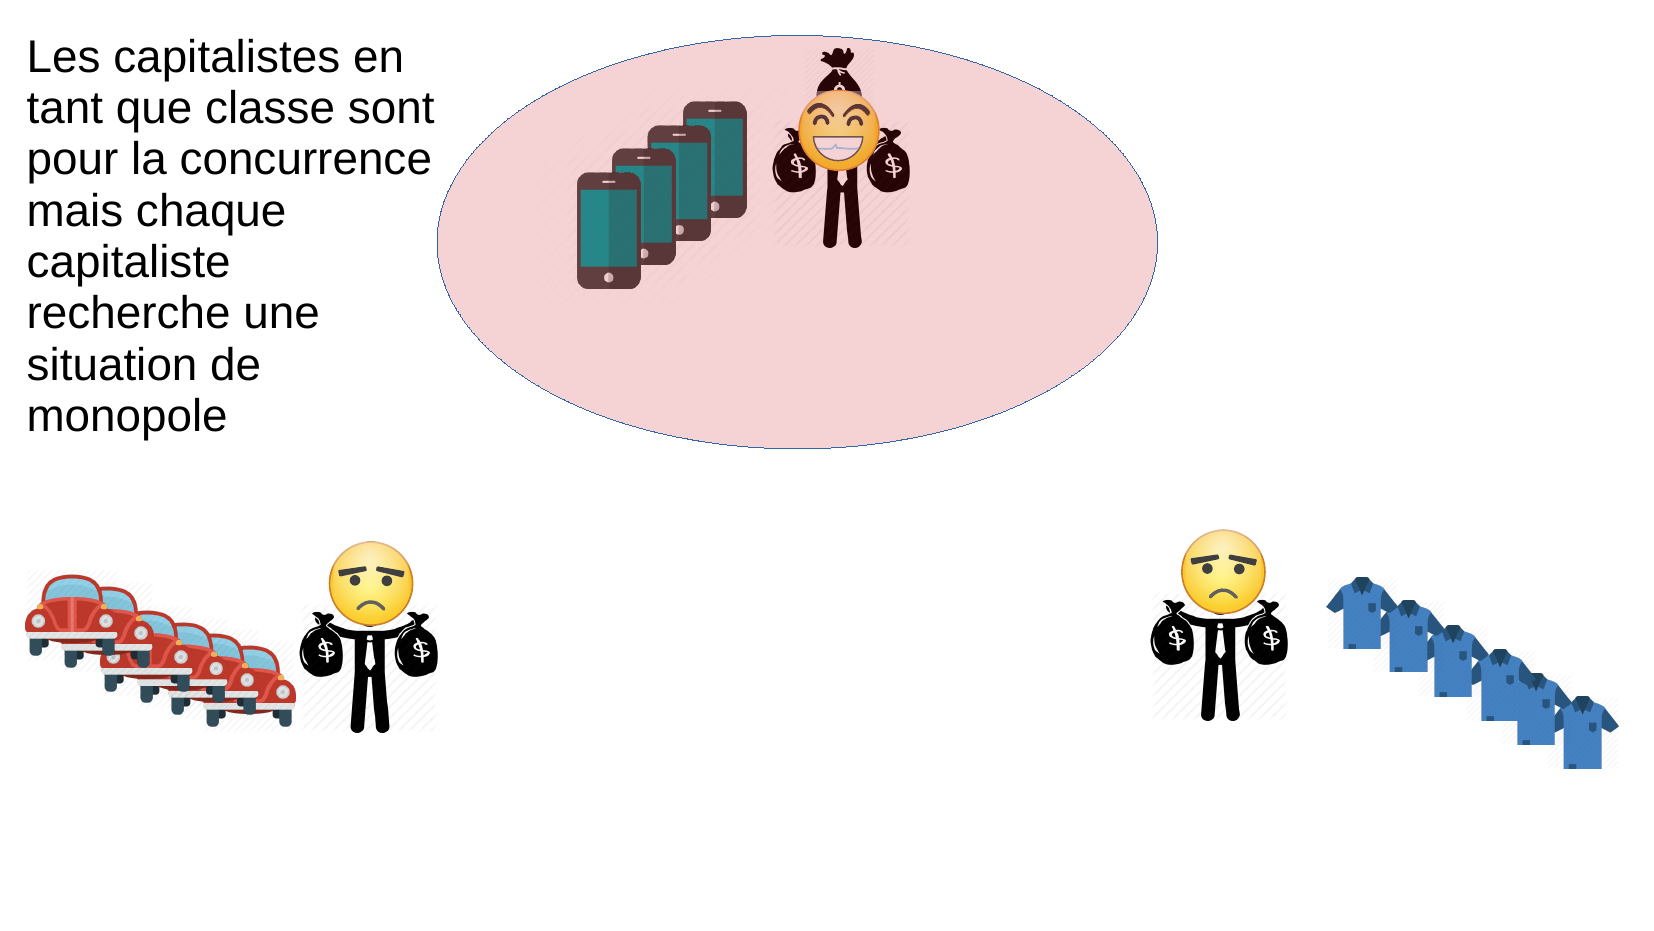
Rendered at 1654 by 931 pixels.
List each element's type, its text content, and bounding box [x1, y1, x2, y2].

picture [25, 568, 296, 733]
text_box [461, 35, 1158, 449]
picture [1326, 577, 1619, 769]
picture [1150, 529, 1288, 721]
text_box Les capitalistes en tant que classe sont pour la concurrence mais chaque capitaliste recherche une situation de monopole [11, 23, 461, 461]
picture [299, 541, 438, 733]
